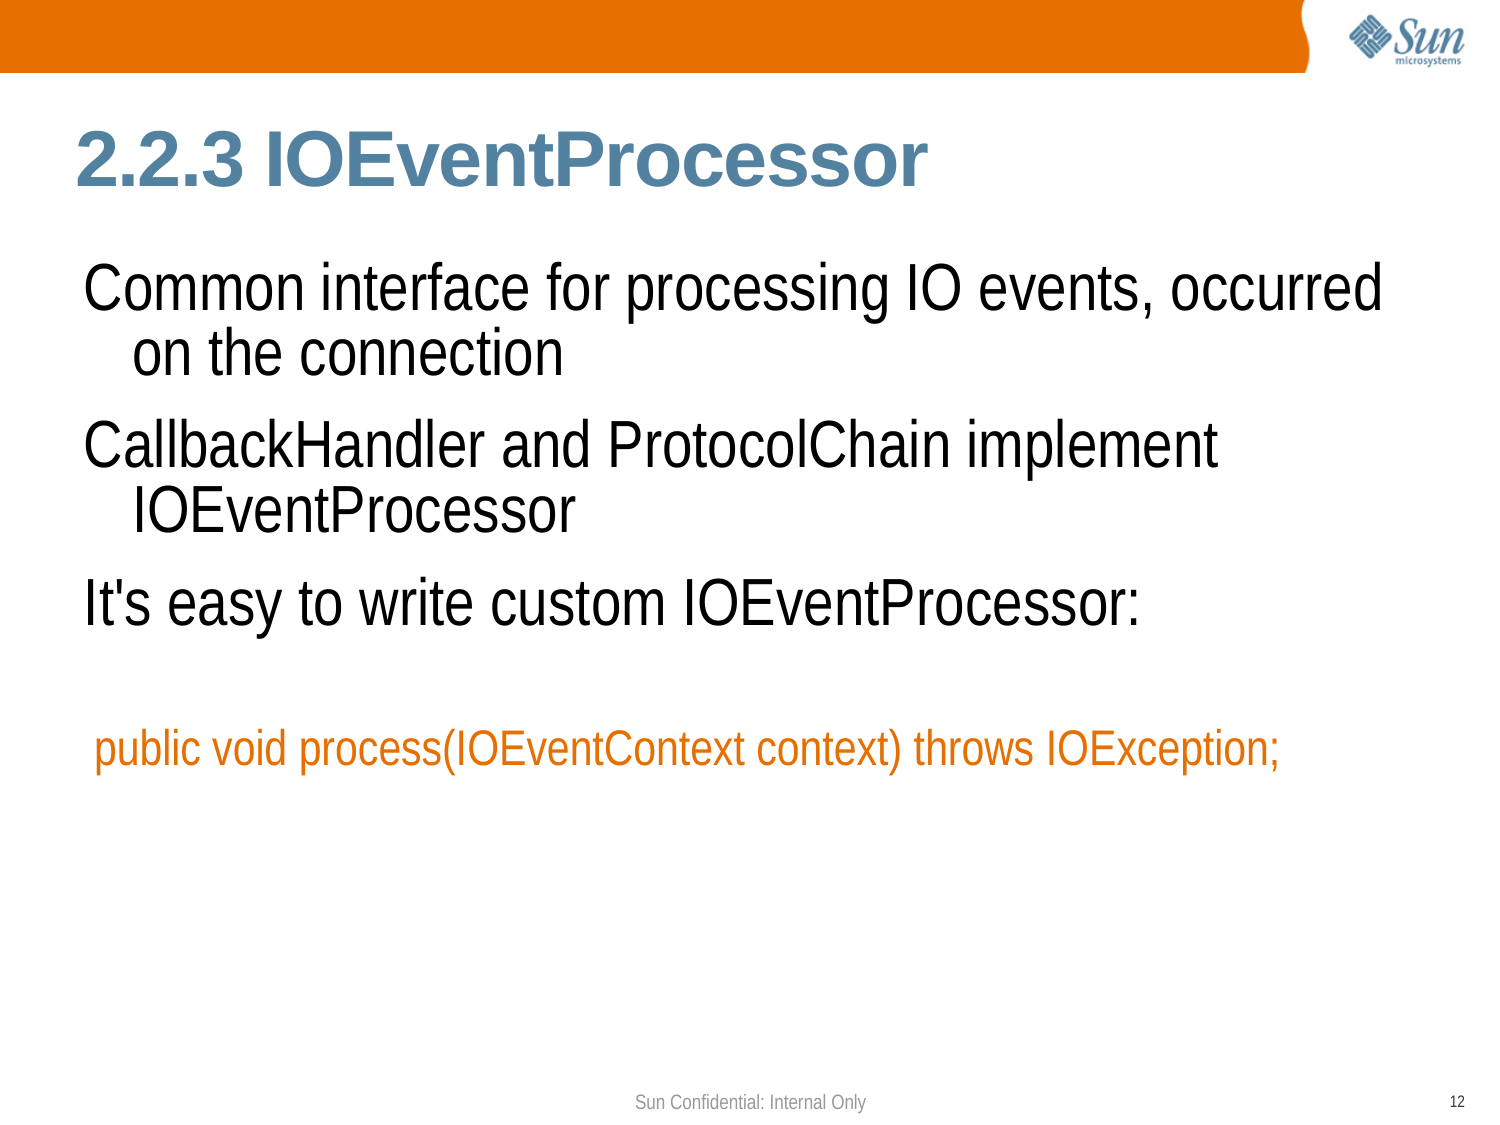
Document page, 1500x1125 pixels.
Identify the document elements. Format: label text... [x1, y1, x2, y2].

picture [0, 0, 1500, 73]
list Common interface for processing IO events, occurred on the connection CallbackHandler and ProtocolChain implement IOEventProcessor It's easy to write custom IOEventProcessor: [64, 258, 1401, 666]
title 2.2.3 IOEventProcessor [75, 123, 1437, 227]
text_box public void process(IOEventContext context) throws IOException; [94, 726, 1362, 794]
